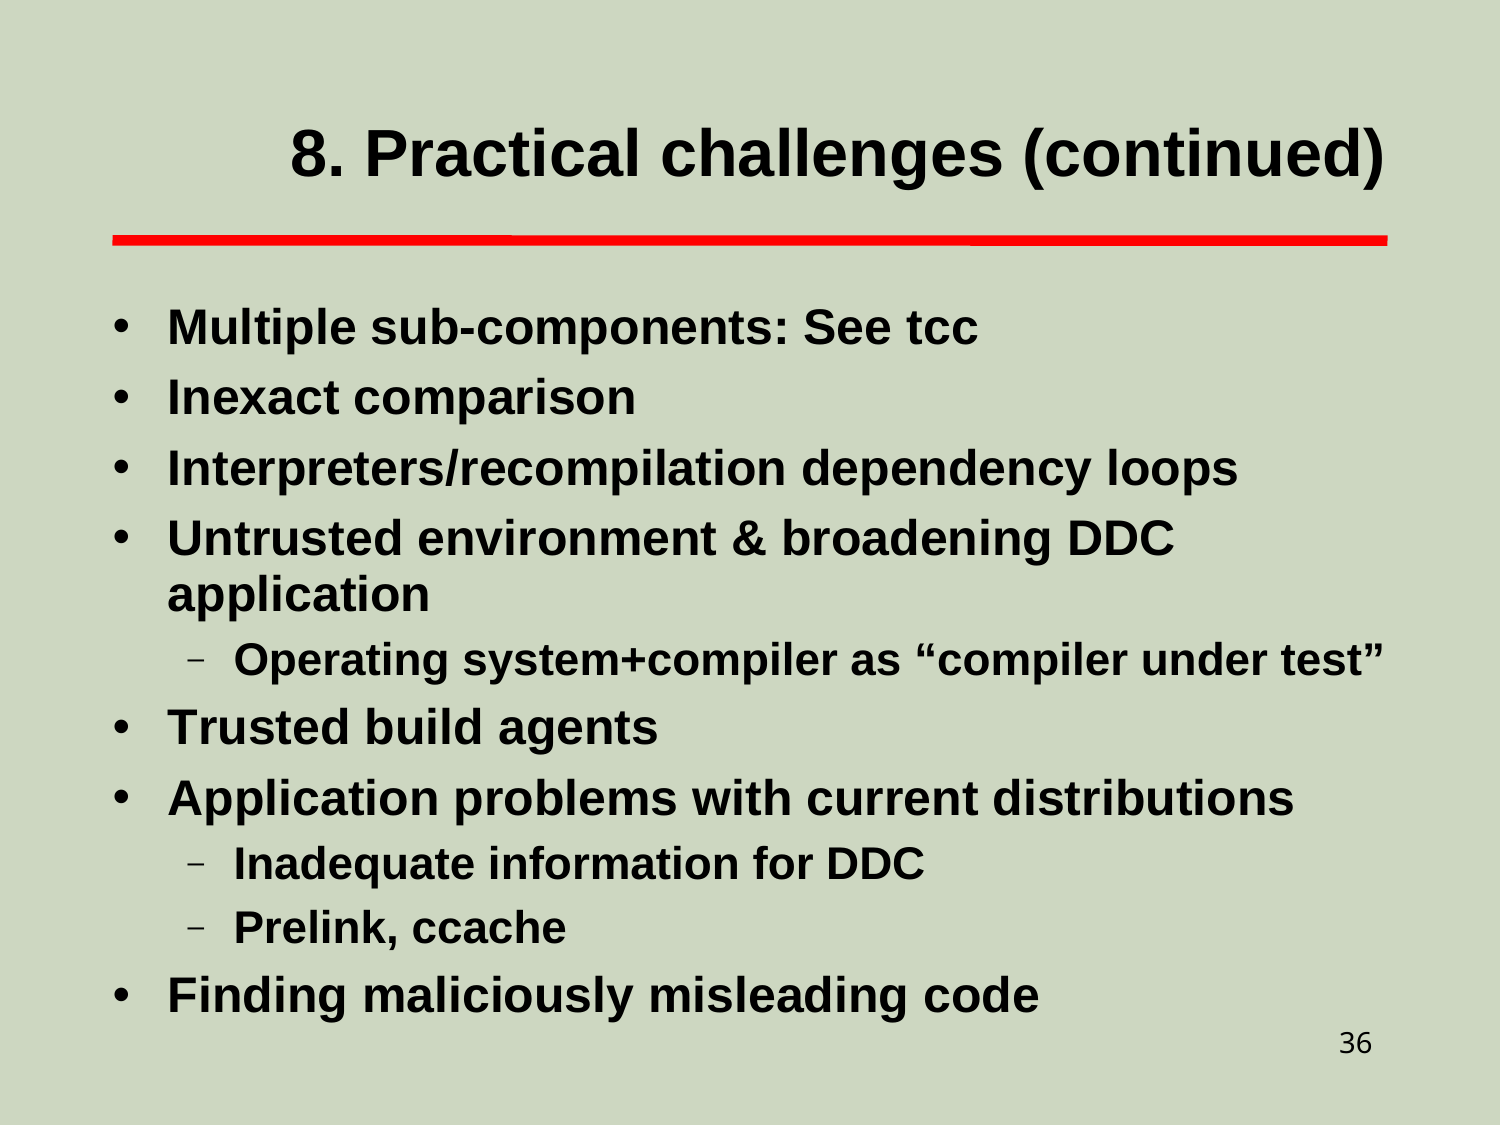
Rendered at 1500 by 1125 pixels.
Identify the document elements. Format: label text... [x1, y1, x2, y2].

list Multiple sub-components: See tcc Inexact comparison Interpreters/recompilation dependency loops Untrusted environment & broadening DDC application Operating system+compiler as “compiler under test” Trusted build agents Application problems with current distributions Inadequate information for DDC Prelink, ccache Finding maliciously misleading code [112, 299, 1387, 1099]
title 8. Practical challenges (continued) [124, 93, 1387, 216]
